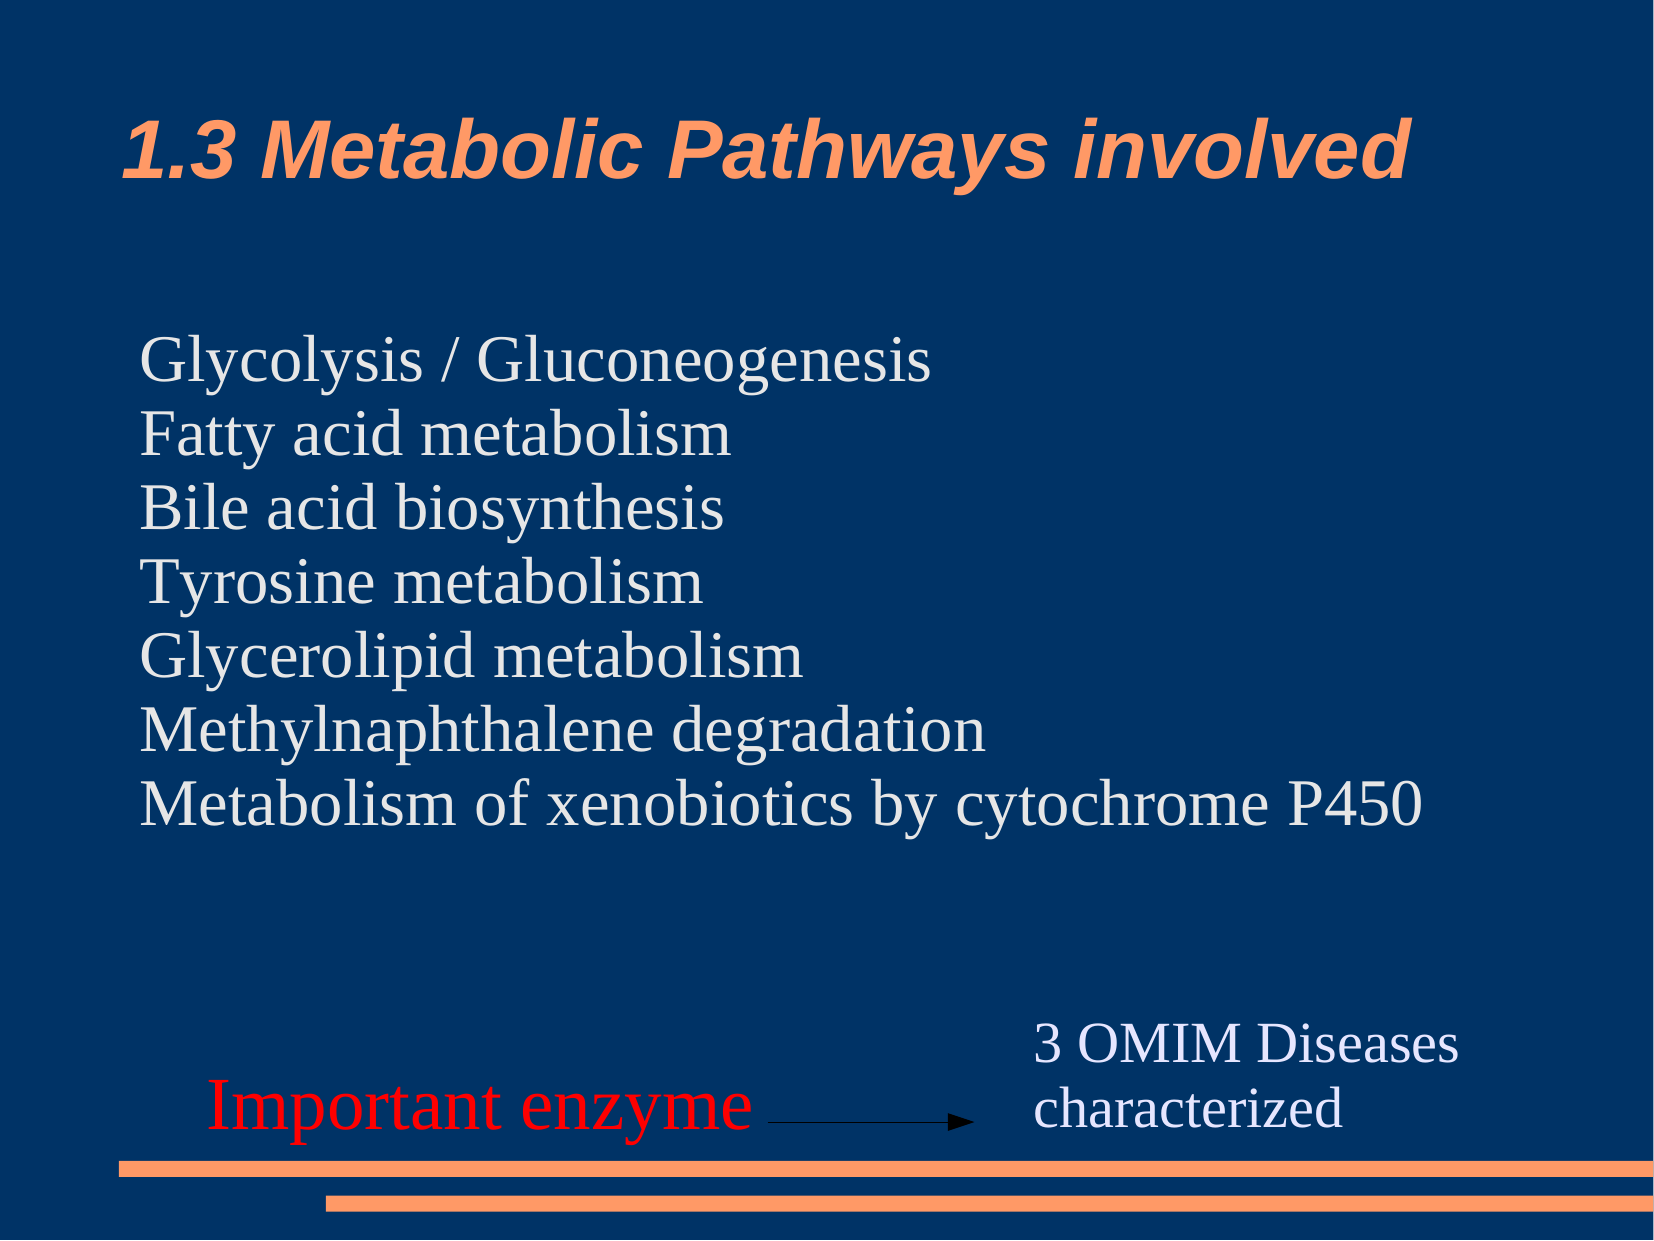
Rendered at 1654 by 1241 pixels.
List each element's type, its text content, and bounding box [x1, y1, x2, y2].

title 1.3 Metabolic Pathways involved [121, 46, 1534, 254]
text_box Important enzyme [206, 1062, 1477, 1154]
list Glycolysis / Gluconeogenesis Fatty acid metabolism Bile acid biosynthesis Tyrosine metabolism Glycerolipid metabolism Methylnaphthalene degradation Metabolism of xenobiotics by cytochrome P450 [121, 322, 1561, 1133]
text_box 3 OMIM Diseases characterized [1033, 1010, 1625, 1152]
